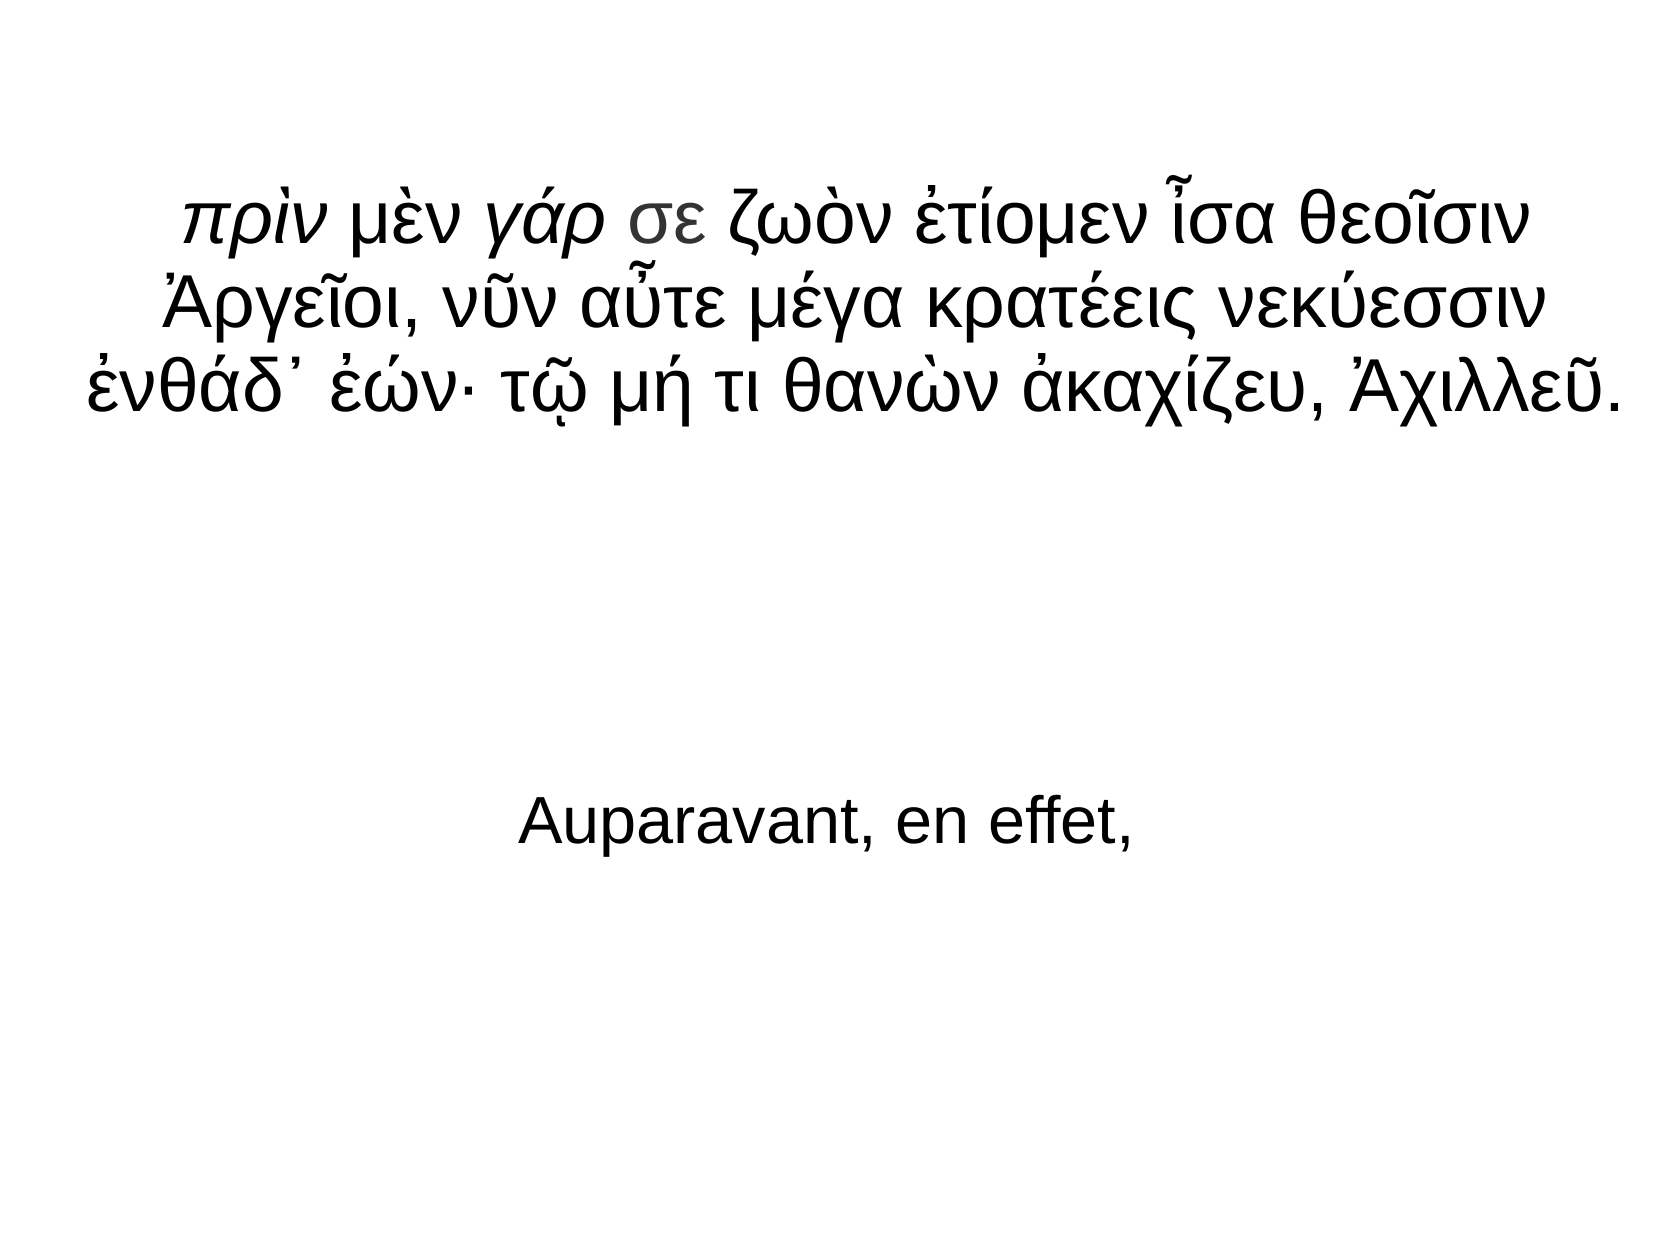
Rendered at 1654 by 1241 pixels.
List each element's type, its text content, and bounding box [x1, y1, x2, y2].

title πρὶν μὲν γάρ σε ζωὸν ἐτίομεν ἶσα θεοῖσιν Ἀργεῖοι, νῦν αὖτε μέγα κρατέεις νεκύεσσιν ἐνθάδ᾽ ἐών· τῷ μή τι θανὼν ἀκαχίζευ, Ἀχιλλεῦ. [47, 70, 1630, 532]
subtitle Auparavant, en effet, [82, 531, 1571, 1109]
